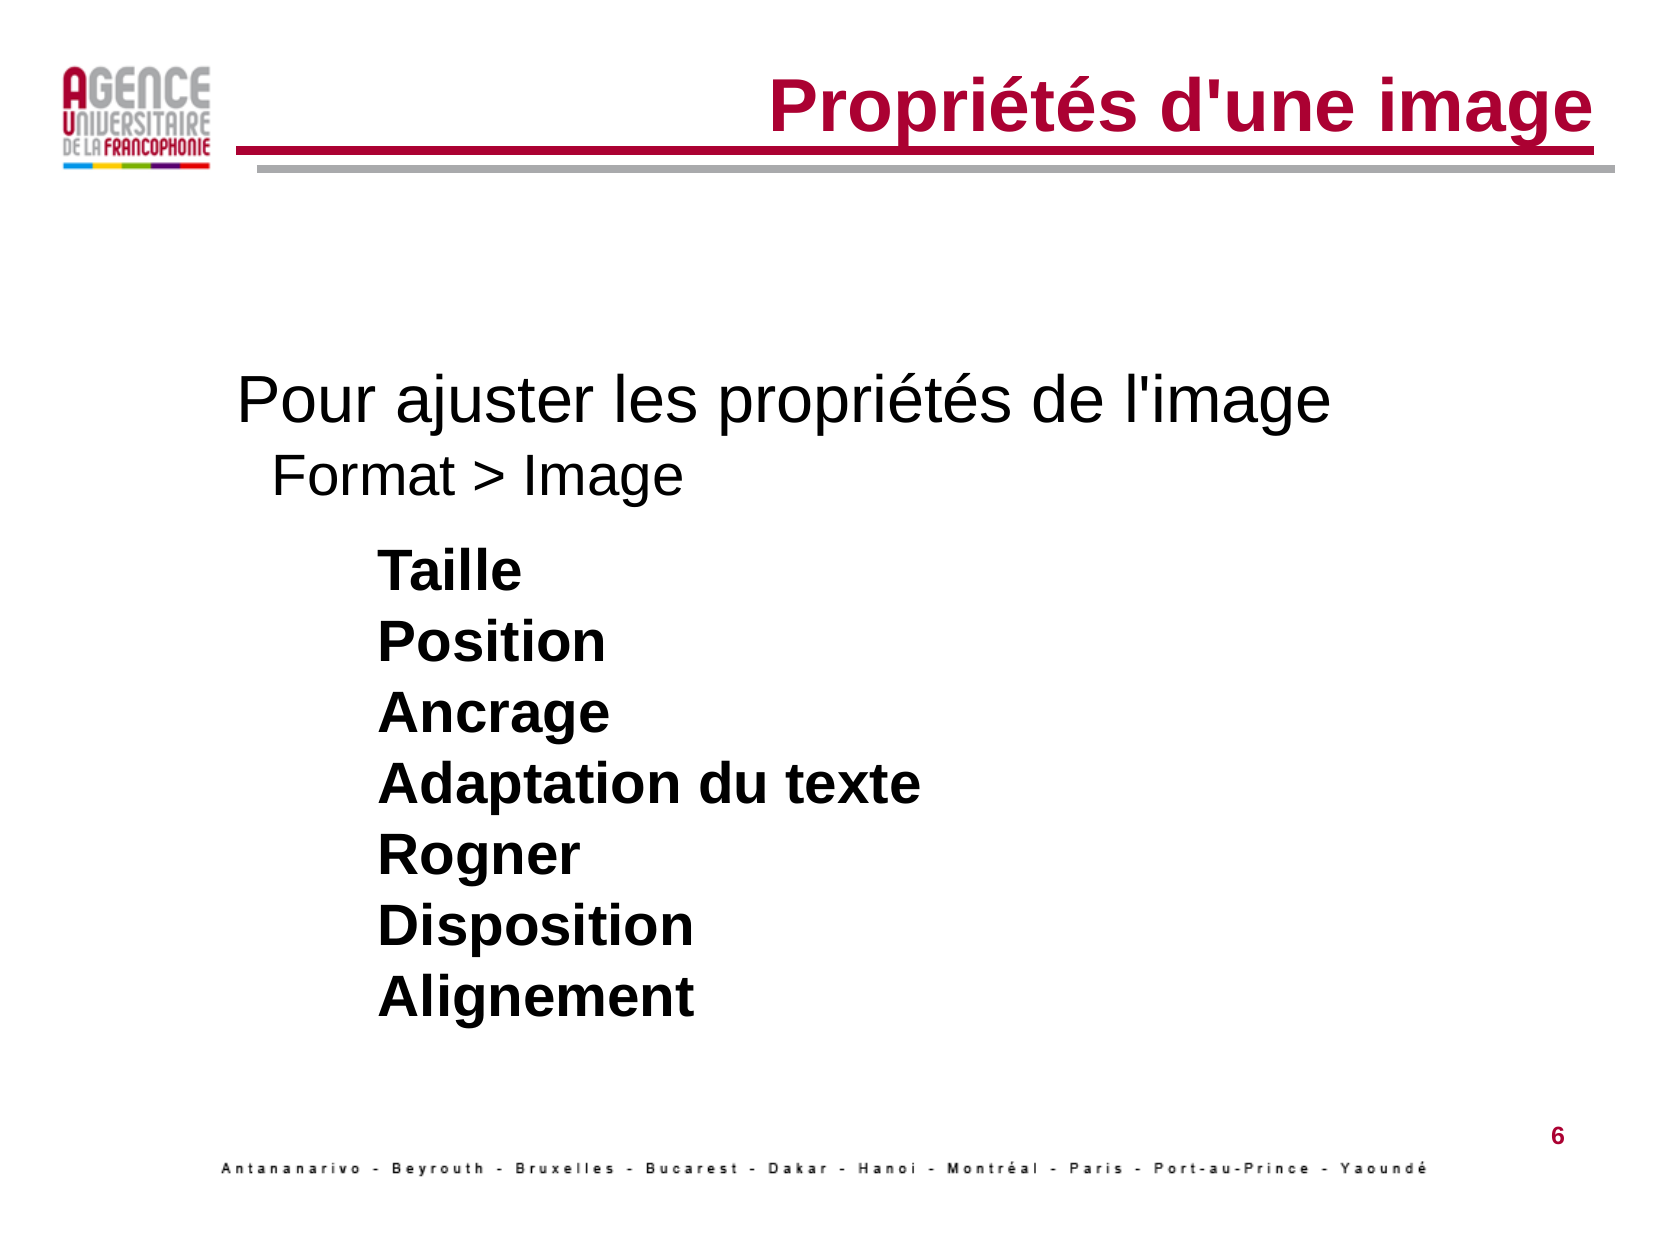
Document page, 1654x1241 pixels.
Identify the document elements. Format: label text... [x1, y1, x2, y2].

subtitle Pour ajuster les propriétés de l'image Format > Image Taille Position Ancrage Adaptation du texte Rogner Disposition Alignement [236, 248, 1595, 1142]
title Propriétés d'une image [236, 63, 1595, 148]
picture [29, 29, 1625, 1241]
